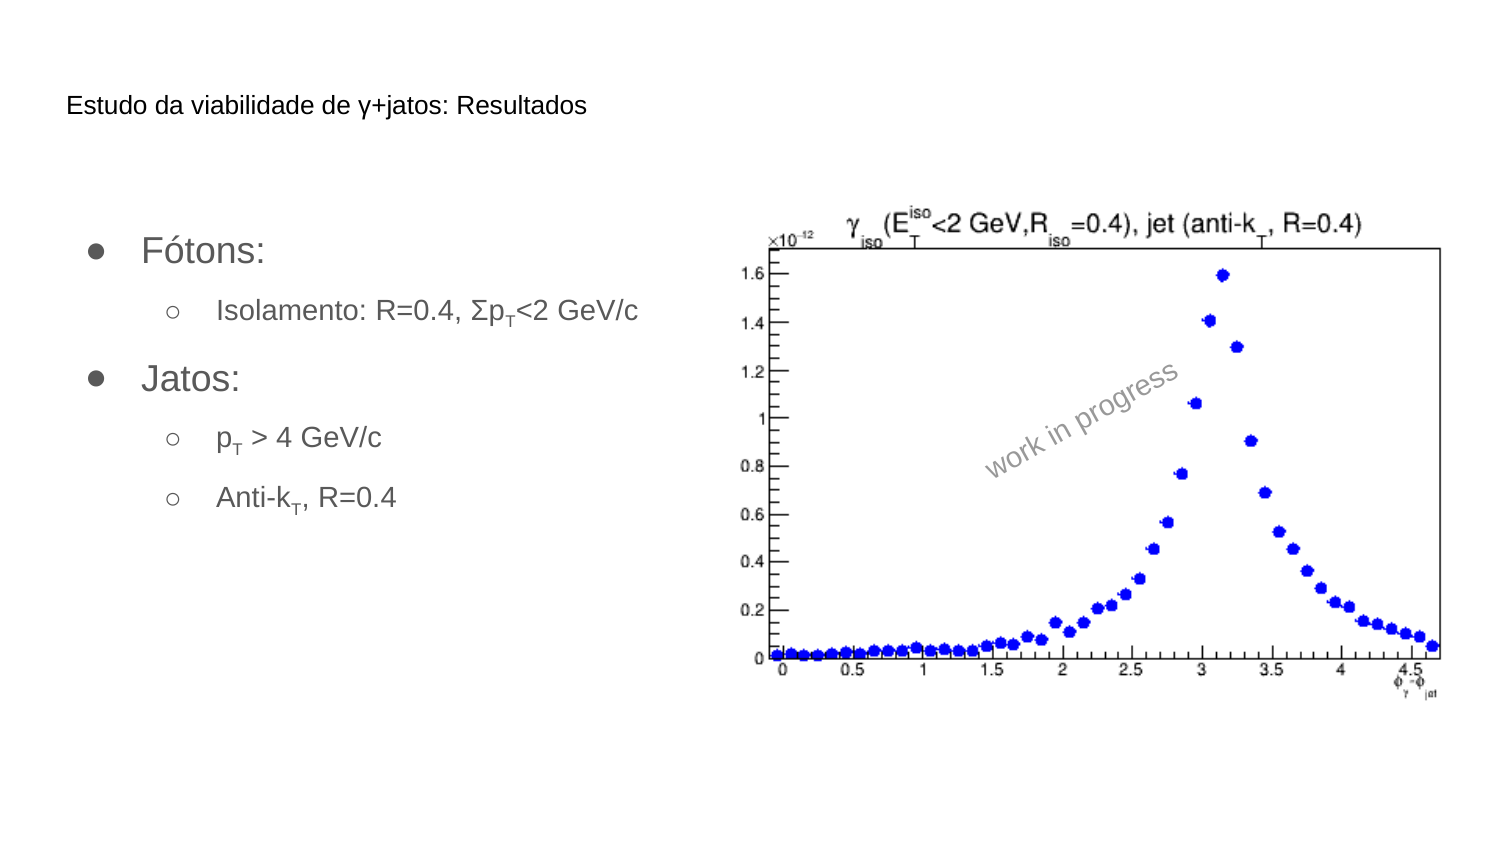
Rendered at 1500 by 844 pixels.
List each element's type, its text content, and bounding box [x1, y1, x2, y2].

title Estudo da viabilidade de γ+jatos: Resultados [51, 72, 1449, 167]
picture [686, 198, 1500, 710]
text_box work in progress [957, 259, 1330, 506]
list Fótons: Isolamento: R=0.4, ΣpT<2 GeV/c Jatos: pT > 4 GeV/c Anti-kT, R=0.4 [51, 189, 724, 750]
